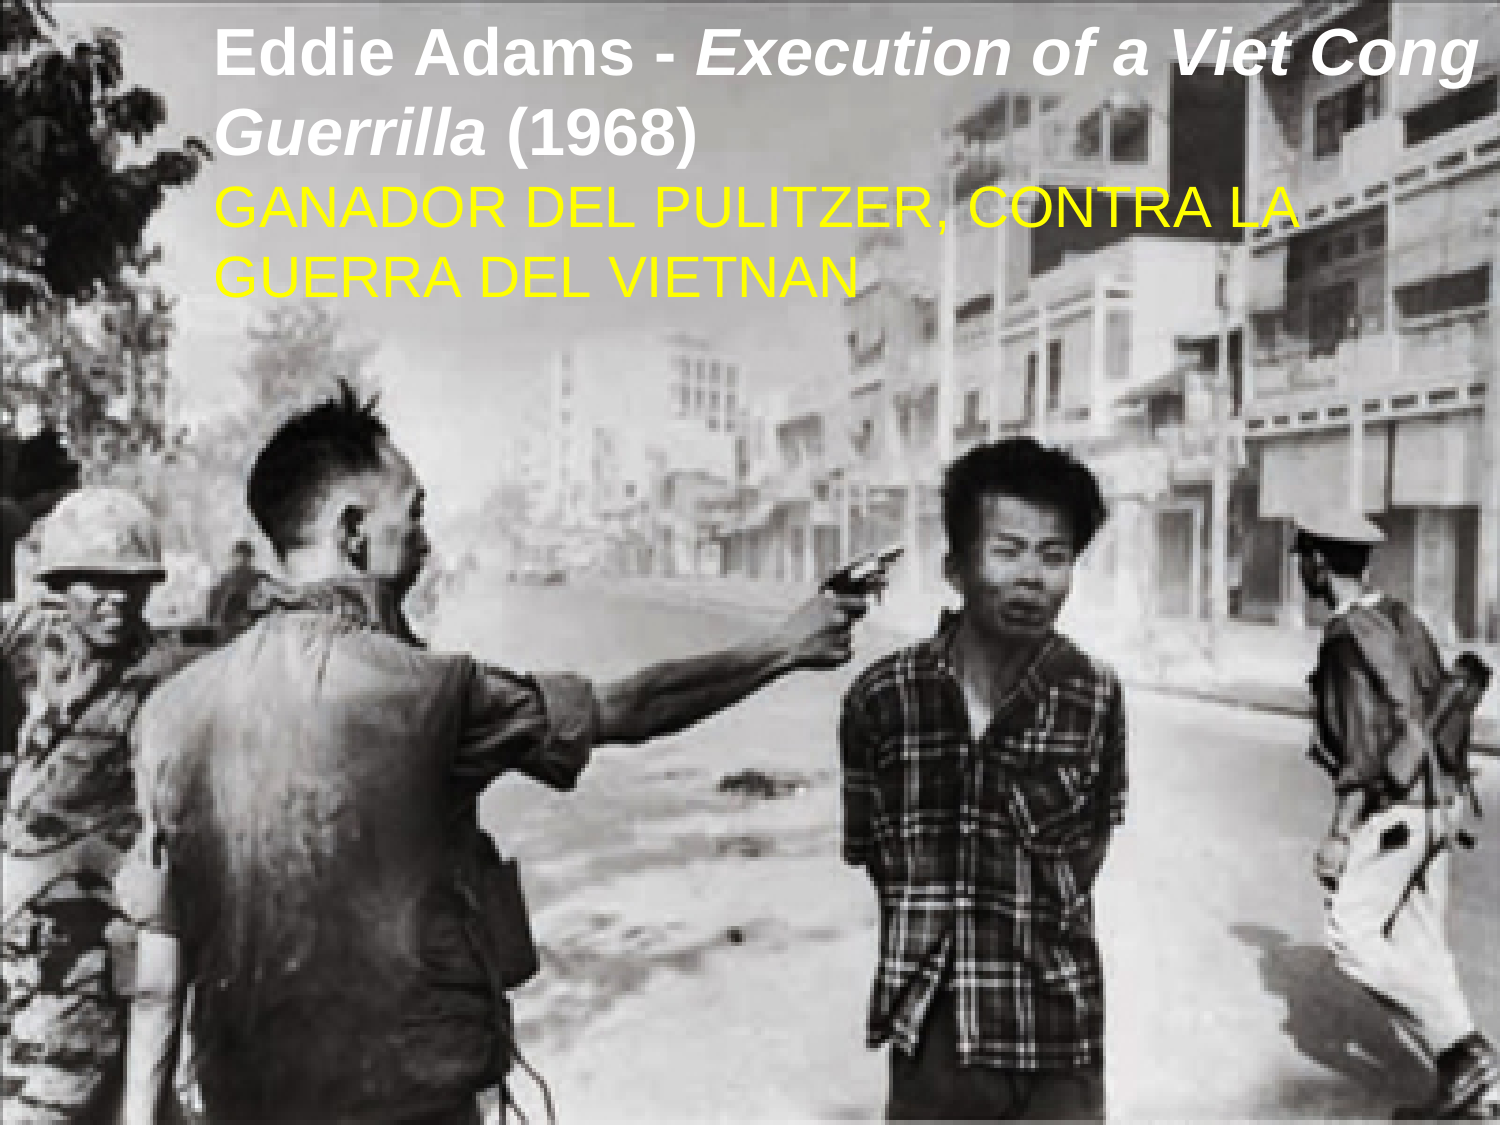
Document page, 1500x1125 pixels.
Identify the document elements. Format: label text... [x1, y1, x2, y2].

text_box Eddie Adams - Execution of a Viet Cong Guerrilla (1968) GANADOR DEL PULITZER, CONTRA LA GUERRA DEL VIETNAN [199, 1, 1500, 317]
picture [0, 0, 1500, 1125]
